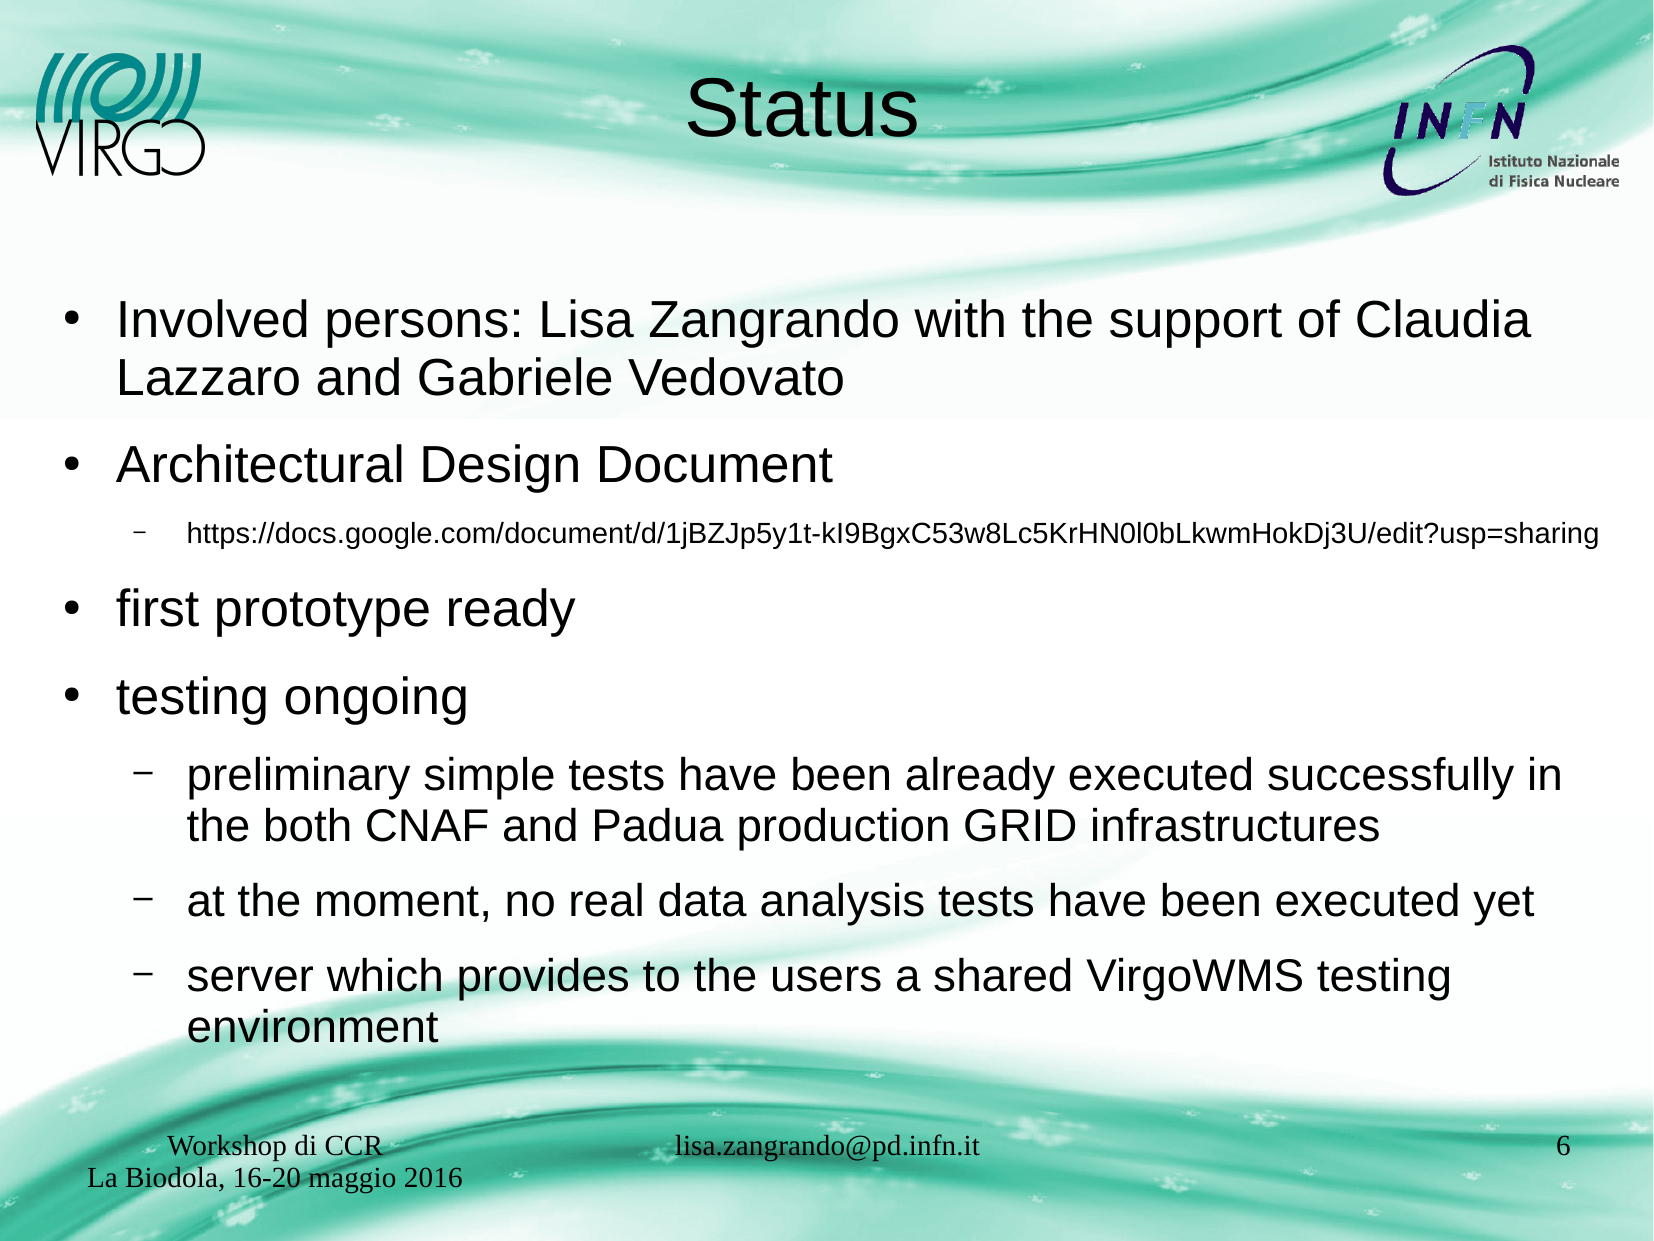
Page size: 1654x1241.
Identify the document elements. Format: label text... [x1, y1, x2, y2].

picture [0, 0, 1654, 419]
picture [0, 818, 1654, 1241]
list Involved persons: Lisa Zangrando with the support of Claudia Lazzaro and Gabriele Vedovato Architectural Design Document https://docs.google.com/document/d/1jBZJp5y1t-kI9BgxC53w8Lc5KrHN0l0bLkwmHokDj3U/edit?usp=sharing first prototype ready testing ongoing preliminary simple tests have been already executed successfully in the both CNAF and Padua production GRID infrastructures at the moment, no real data analysis tests have been executed yet server which provides to the users a shared VirgoWMS testing environment [45, 290, 1606, 1126]
title Status [240, 49, 1366, 166]
